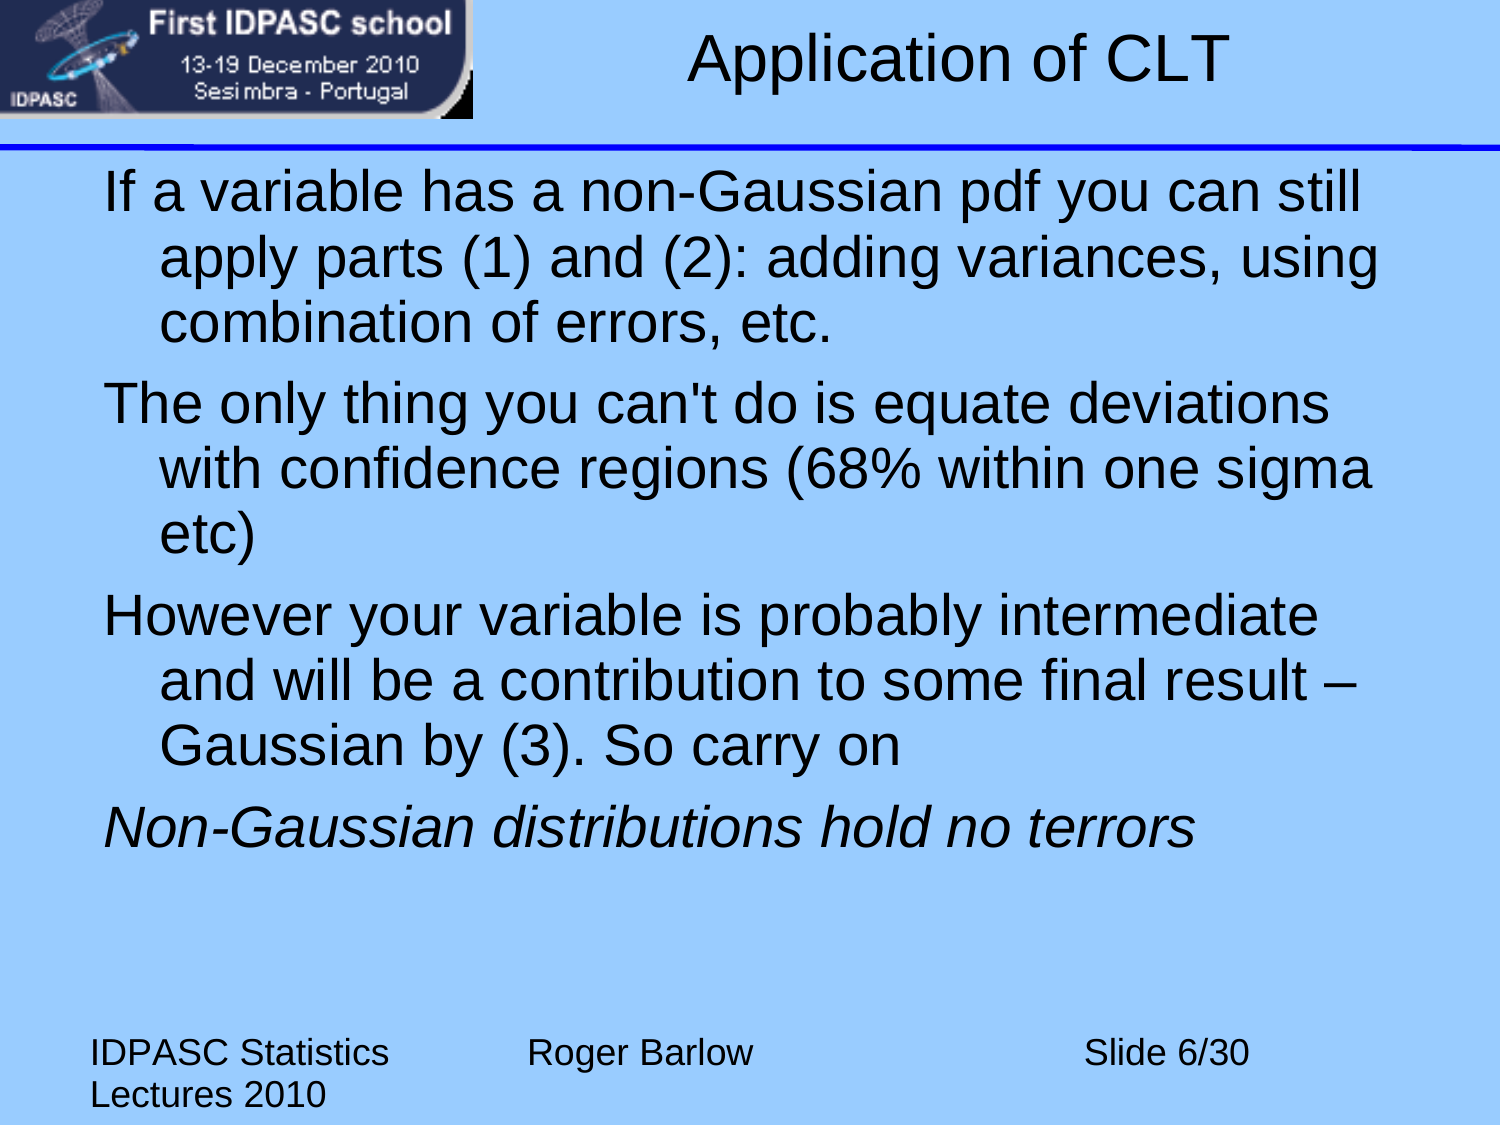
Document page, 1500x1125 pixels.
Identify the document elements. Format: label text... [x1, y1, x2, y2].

list If a variable has a non-Gaussian pdf you can still apply parts (1) and (2): adding variances, using combination of errors, etc. The only thing you can't do is equate deviations with confidence regions (68% within one sigma etc) However your variable is probably intermediate and will be a contribution to some final result – Gaussian by (3). So carry on Non-Gaussian distributions hold no terrors [88, 147, 1402, 896]
title Application of CLT [501, 7, 1418, 111]
picture [0, 0, 473, 119]
